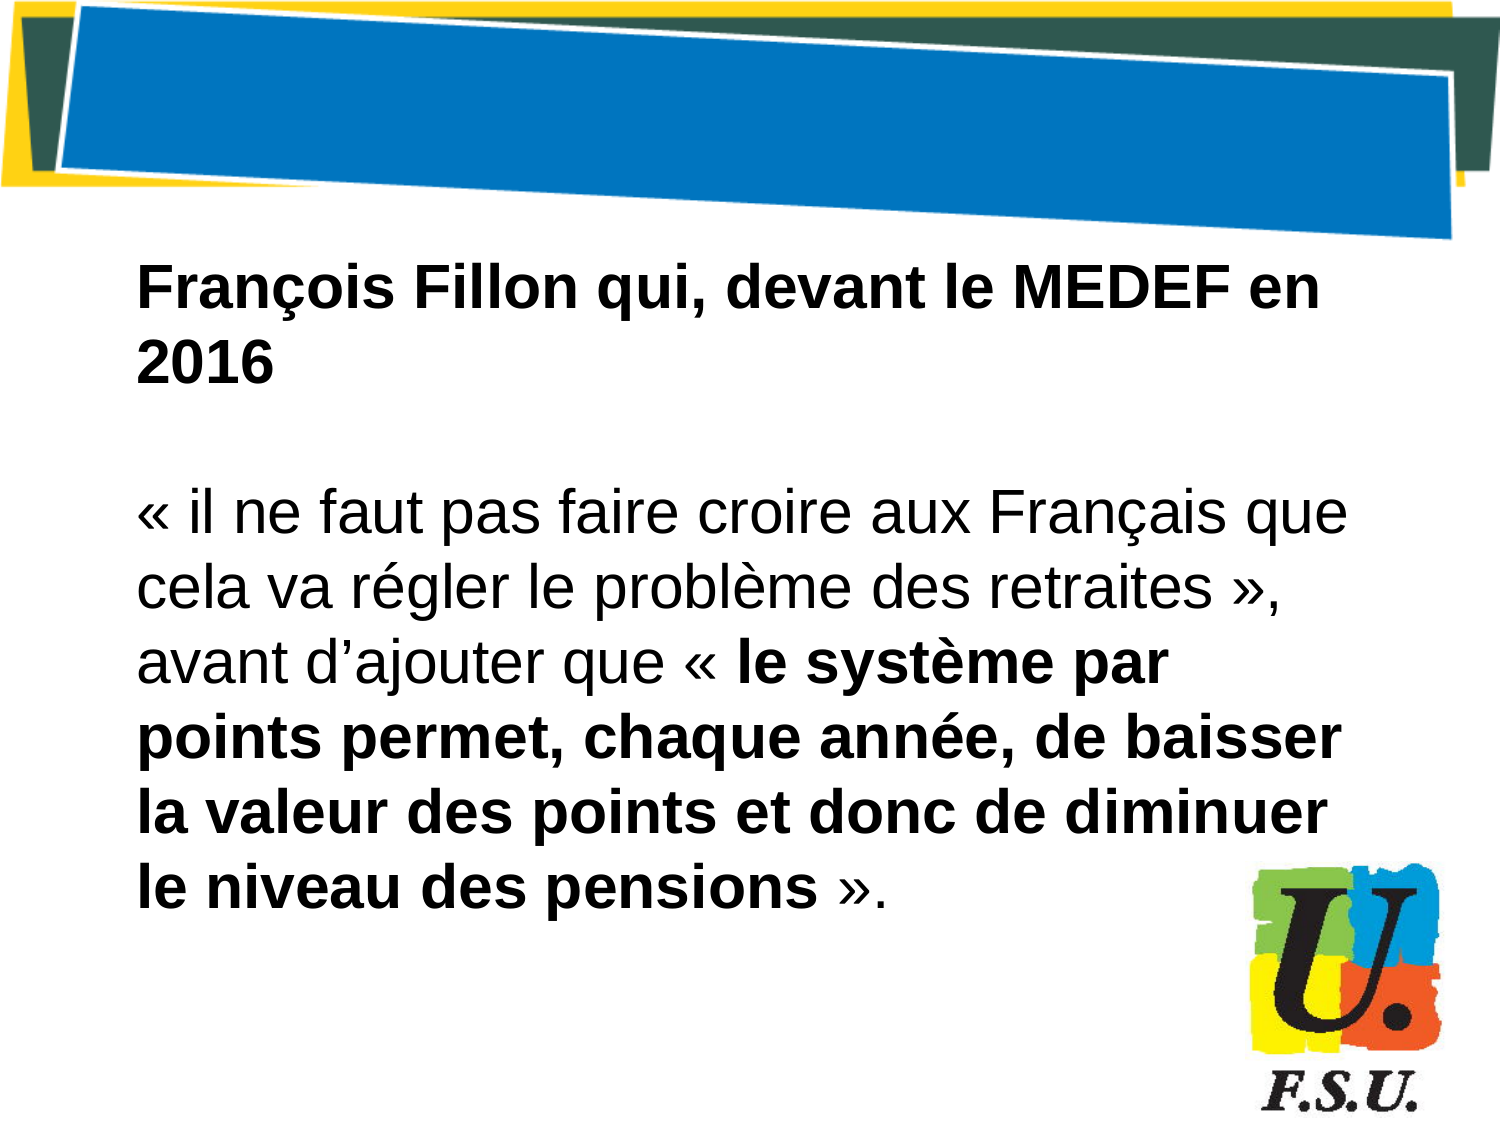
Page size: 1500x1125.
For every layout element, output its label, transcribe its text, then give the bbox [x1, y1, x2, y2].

picture [1245, 861, 1448, 1118]
picture [0, 0, 1500, 245]
text_box François Fillon qui, devant le MEDEF en 2016 « il ne faut pas faire croire aux Français que cela va régler le problème des retraites », avant d’ajouter que « le système par points permet, chaque année, de baisser la valeur des points et donc de diminuer le niveau des pensions ». [120, 245, 1381, 926]
